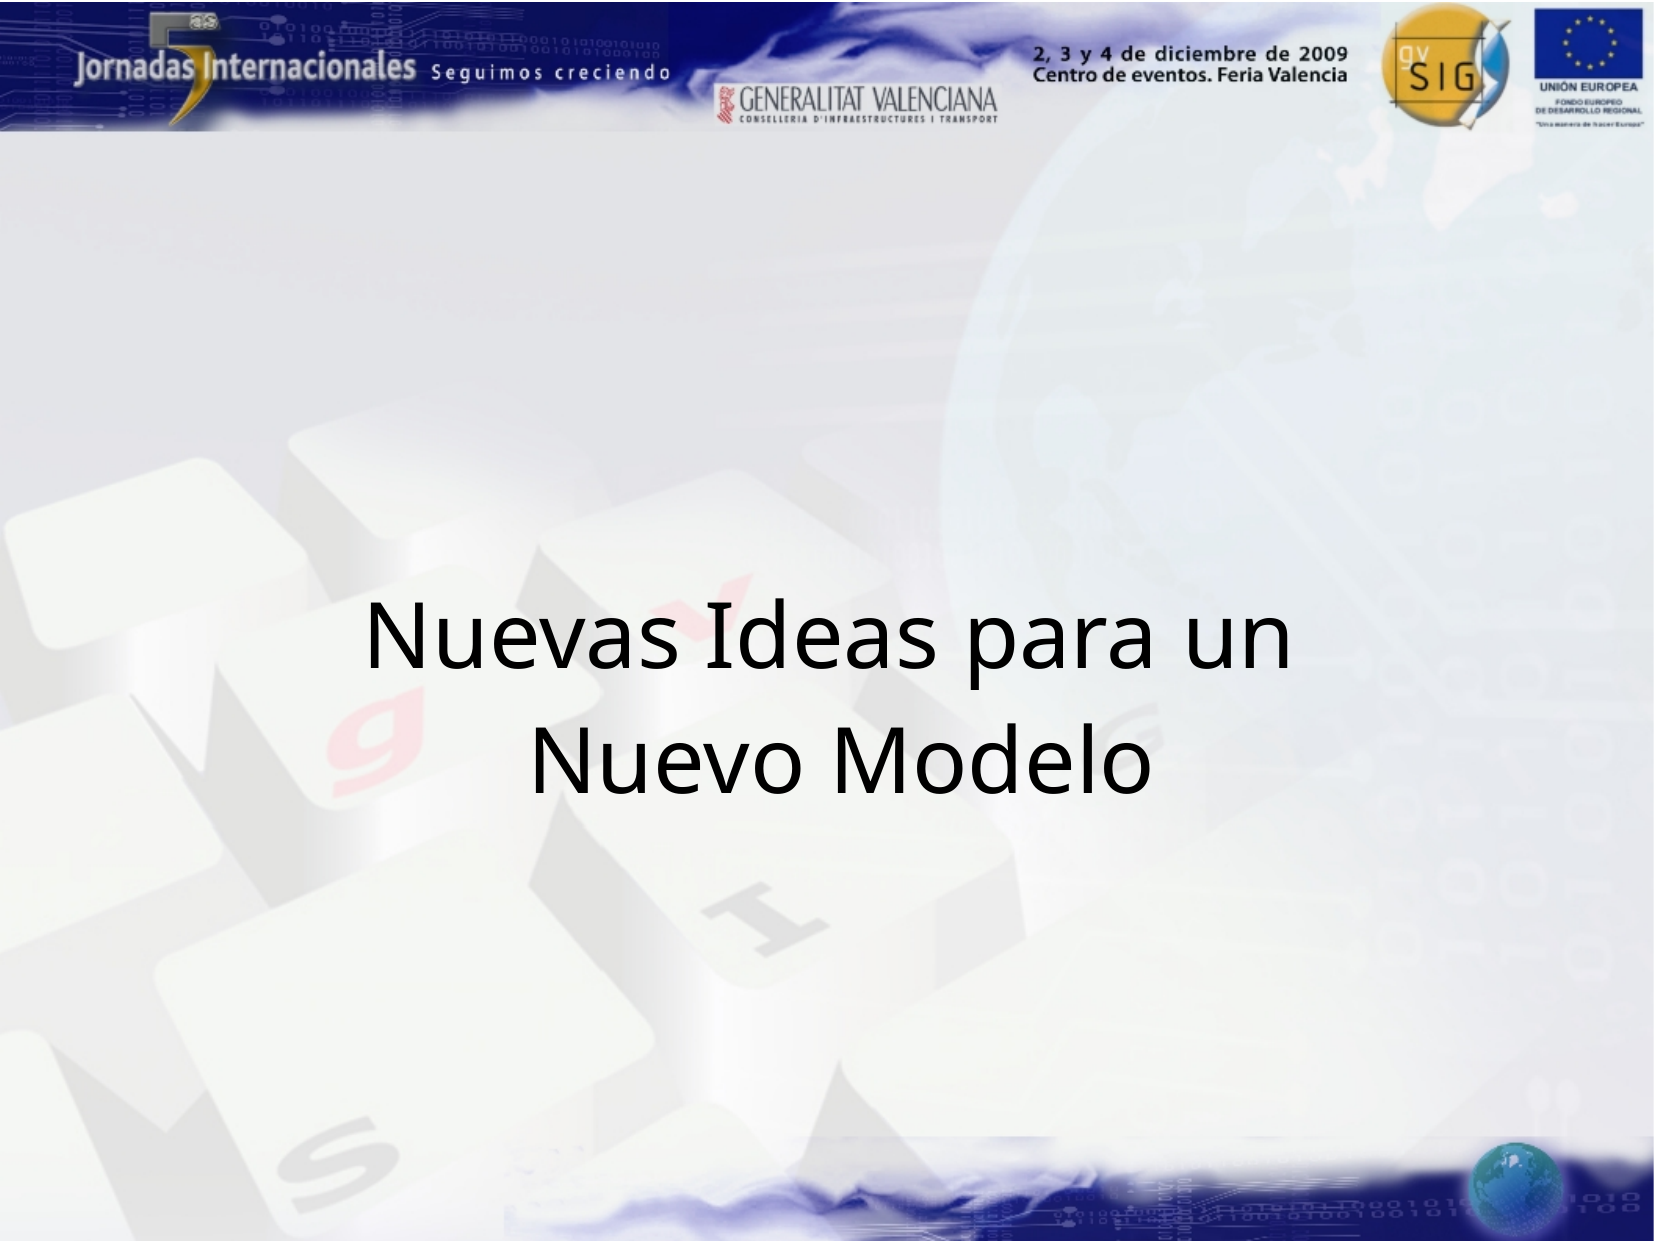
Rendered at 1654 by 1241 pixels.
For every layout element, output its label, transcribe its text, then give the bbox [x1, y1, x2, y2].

picture [0, 2, 1654, 1241]
text_box Nuevas Ideas para un Nuevo Modelo [88, 324, 1595, 1186]
